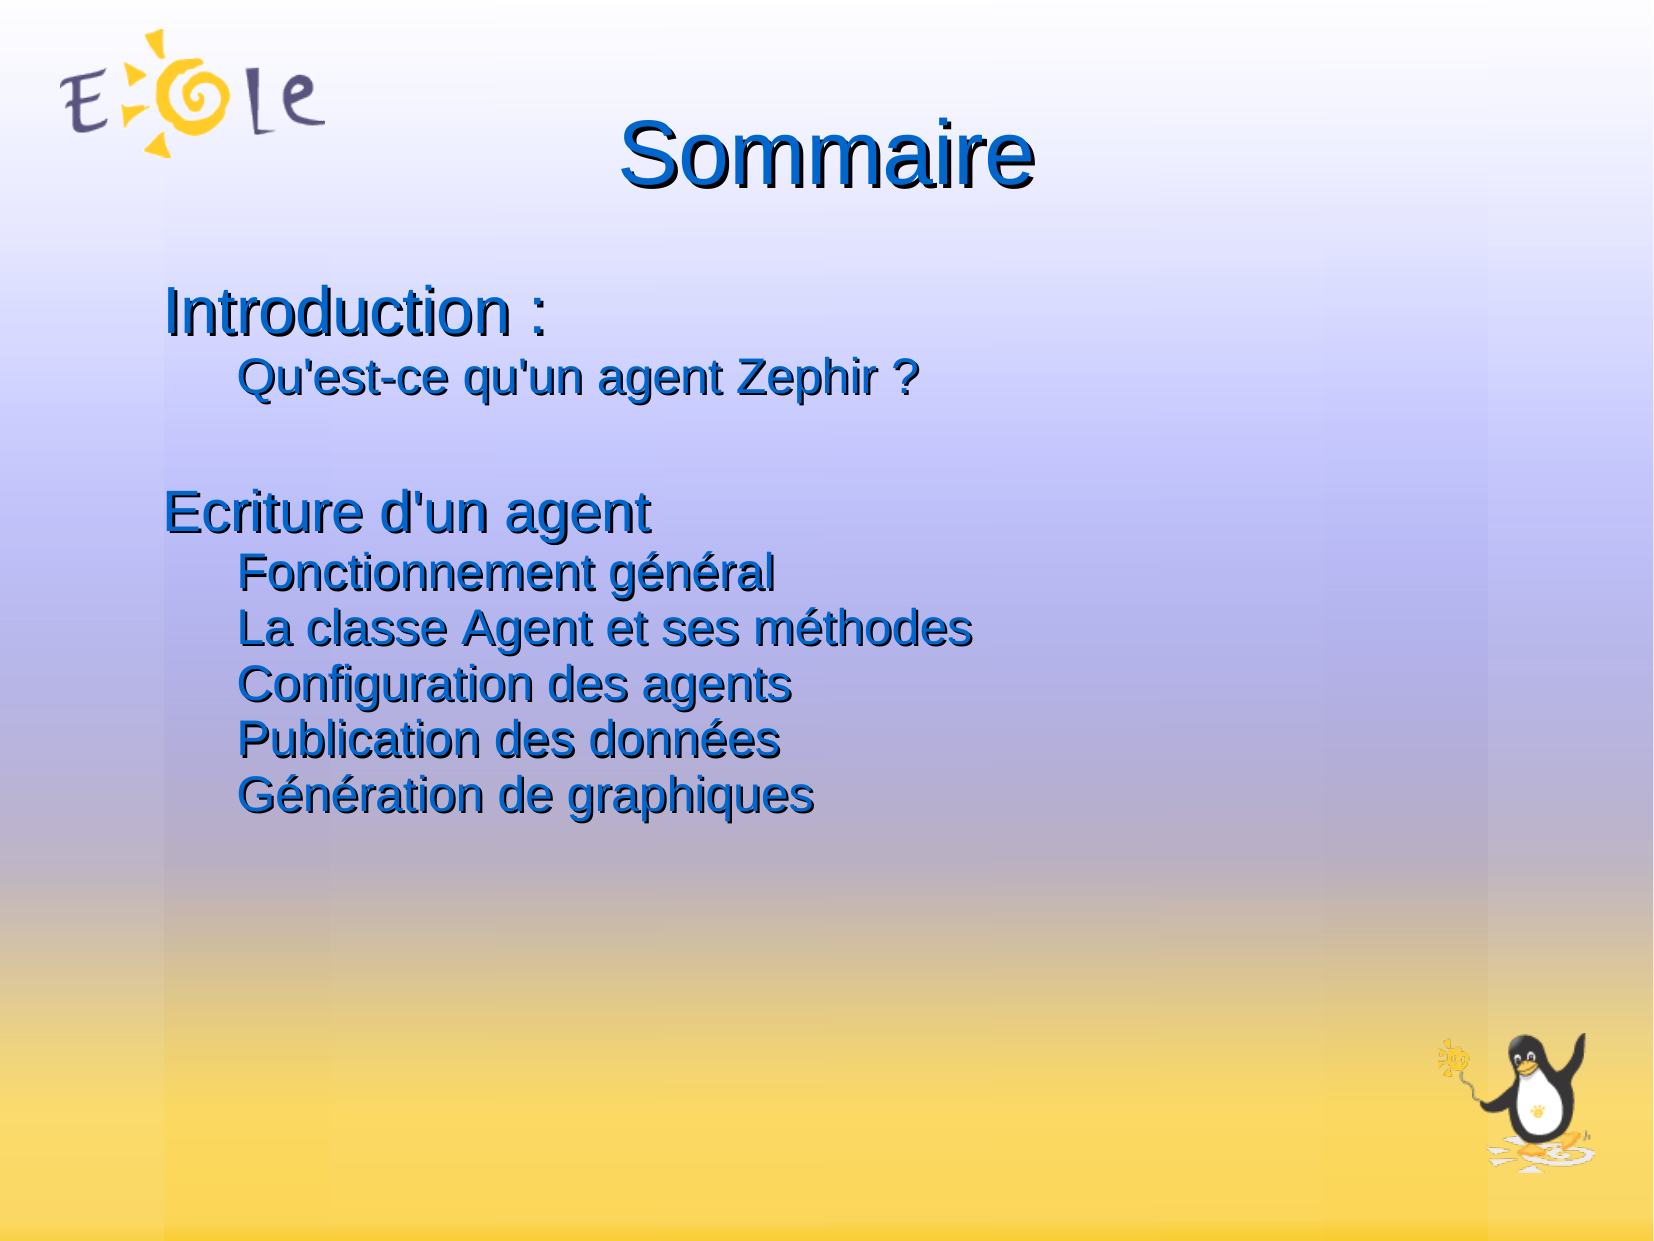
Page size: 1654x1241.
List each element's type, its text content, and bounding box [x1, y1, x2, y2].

picture [0, 0, 1654, 1241]
title Sommaire [82, 49, 1571, 257]
text_box Introduction : Qu'est-ce qu'un agent Zephir ? Ecriture d'un agent Fonctionnement général La classe Agent et ses méthodes Configuration des agents Publication des données Génération de graphiques [147, 265, 1447, 892]
